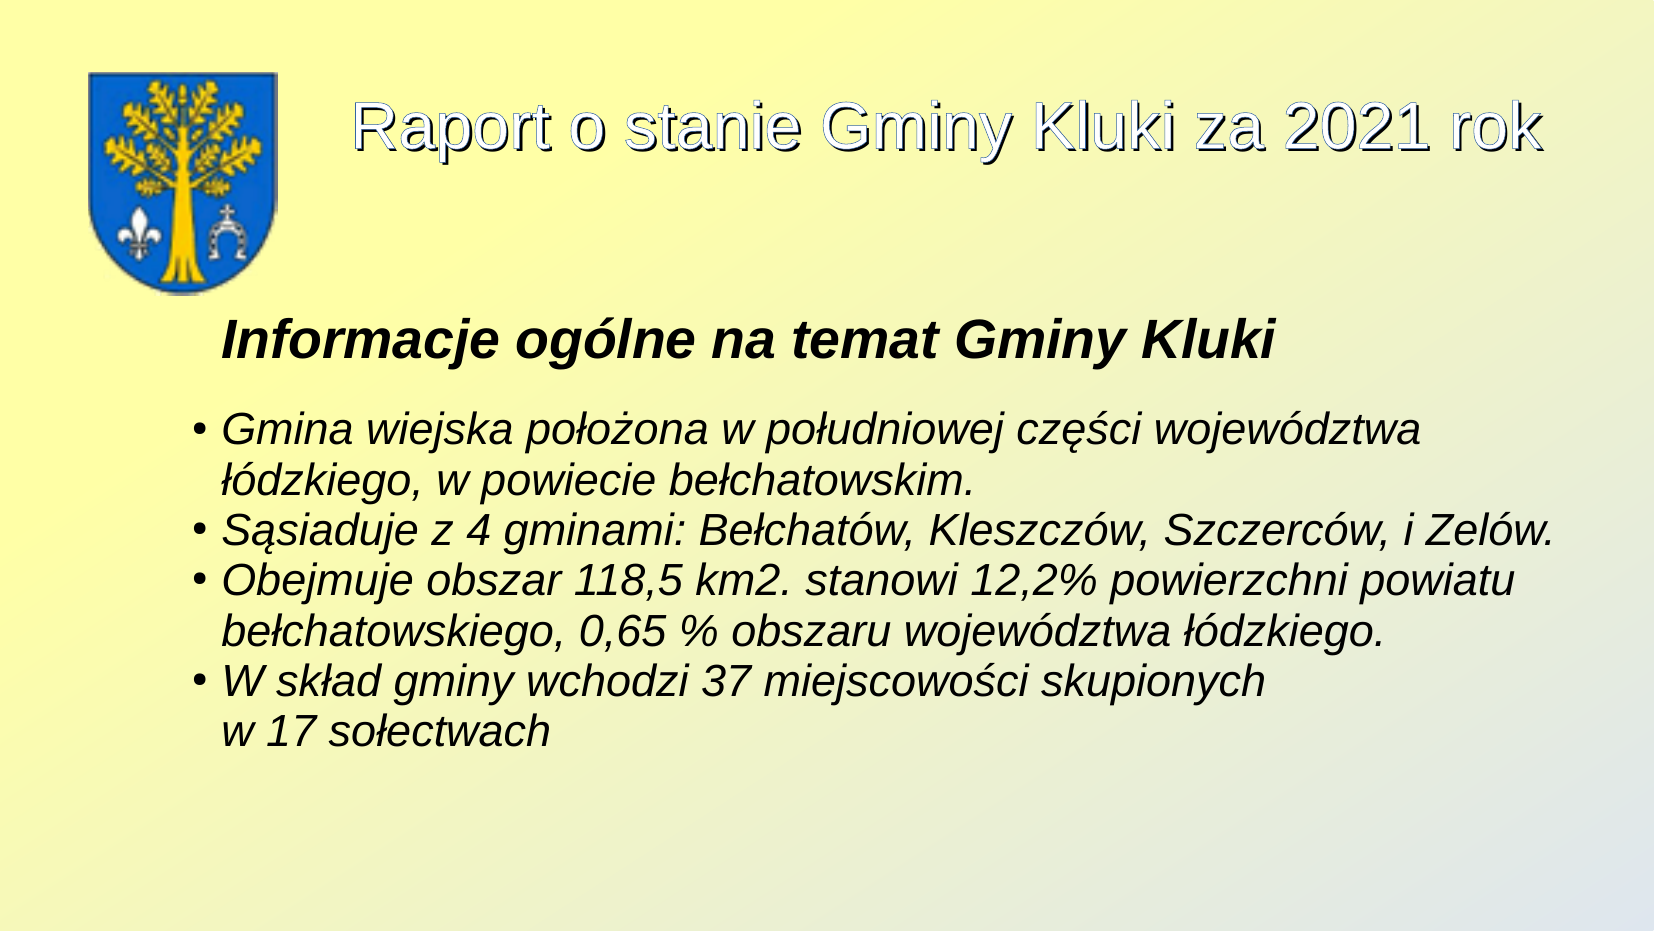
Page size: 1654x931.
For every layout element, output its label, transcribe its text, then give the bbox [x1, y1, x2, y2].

title Raport o stanie Gminy Kluki za 2021 rok [278, 73, 1654, 178]
picture [88, 72, 278, 296]
text_box Informacje ogólne na temat Gminy Kluki Gmina wiejska położona w południowej części województwa łódzkiego, w powiecie bełchatowskim. Sąsiaduje z 4 gminami: Bełchatów, Kleszczów, Szczerców, i Zelów. Obejmuje obszar 118,5 km2. stanowi 12,2% powierzchni powiatu bełchatowskiego, 0,65 % obszaru województwa łódzkiego. W skład gminy wchodzi 37 miejscowości skupionych w 17 sołectwach [147, 177, 1595, 768]
